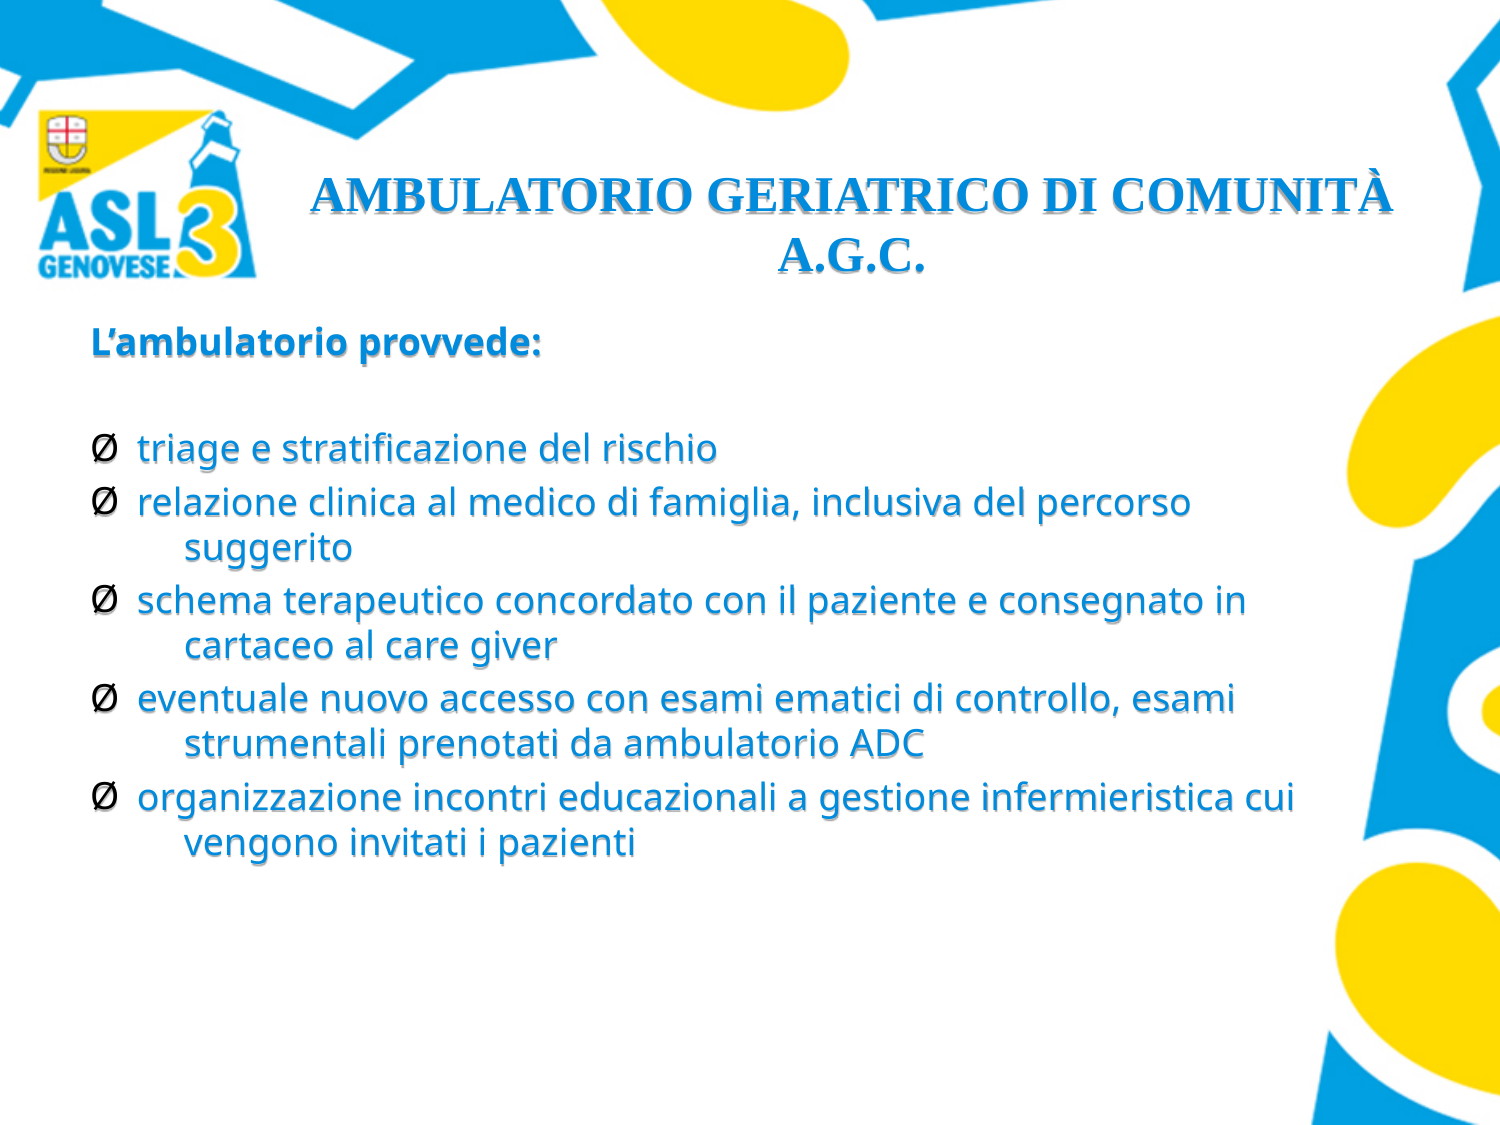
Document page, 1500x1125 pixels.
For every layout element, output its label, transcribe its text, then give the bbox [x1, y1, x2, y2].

title AMBULATORIO GERIATRICO DI COMUNITÀ A.G.C. [268, 153, 1435, 270]
list L’ambulatorio provvede: triage e stratificazione del rischio relazione clinica al medico di famiglia, inclusiva del percorso suggerito schema terapeutico concordato con il paziente e consegnato in cartaceo al care giver eventuale nuovo accesso con esami ematici di controllo, esami strumentali prenotati da ambulatorio ADC organizzazione incontri educazionali a gestione infermieristica cui vengono invitati i pazienti [75, 310, 1331, 1005]
